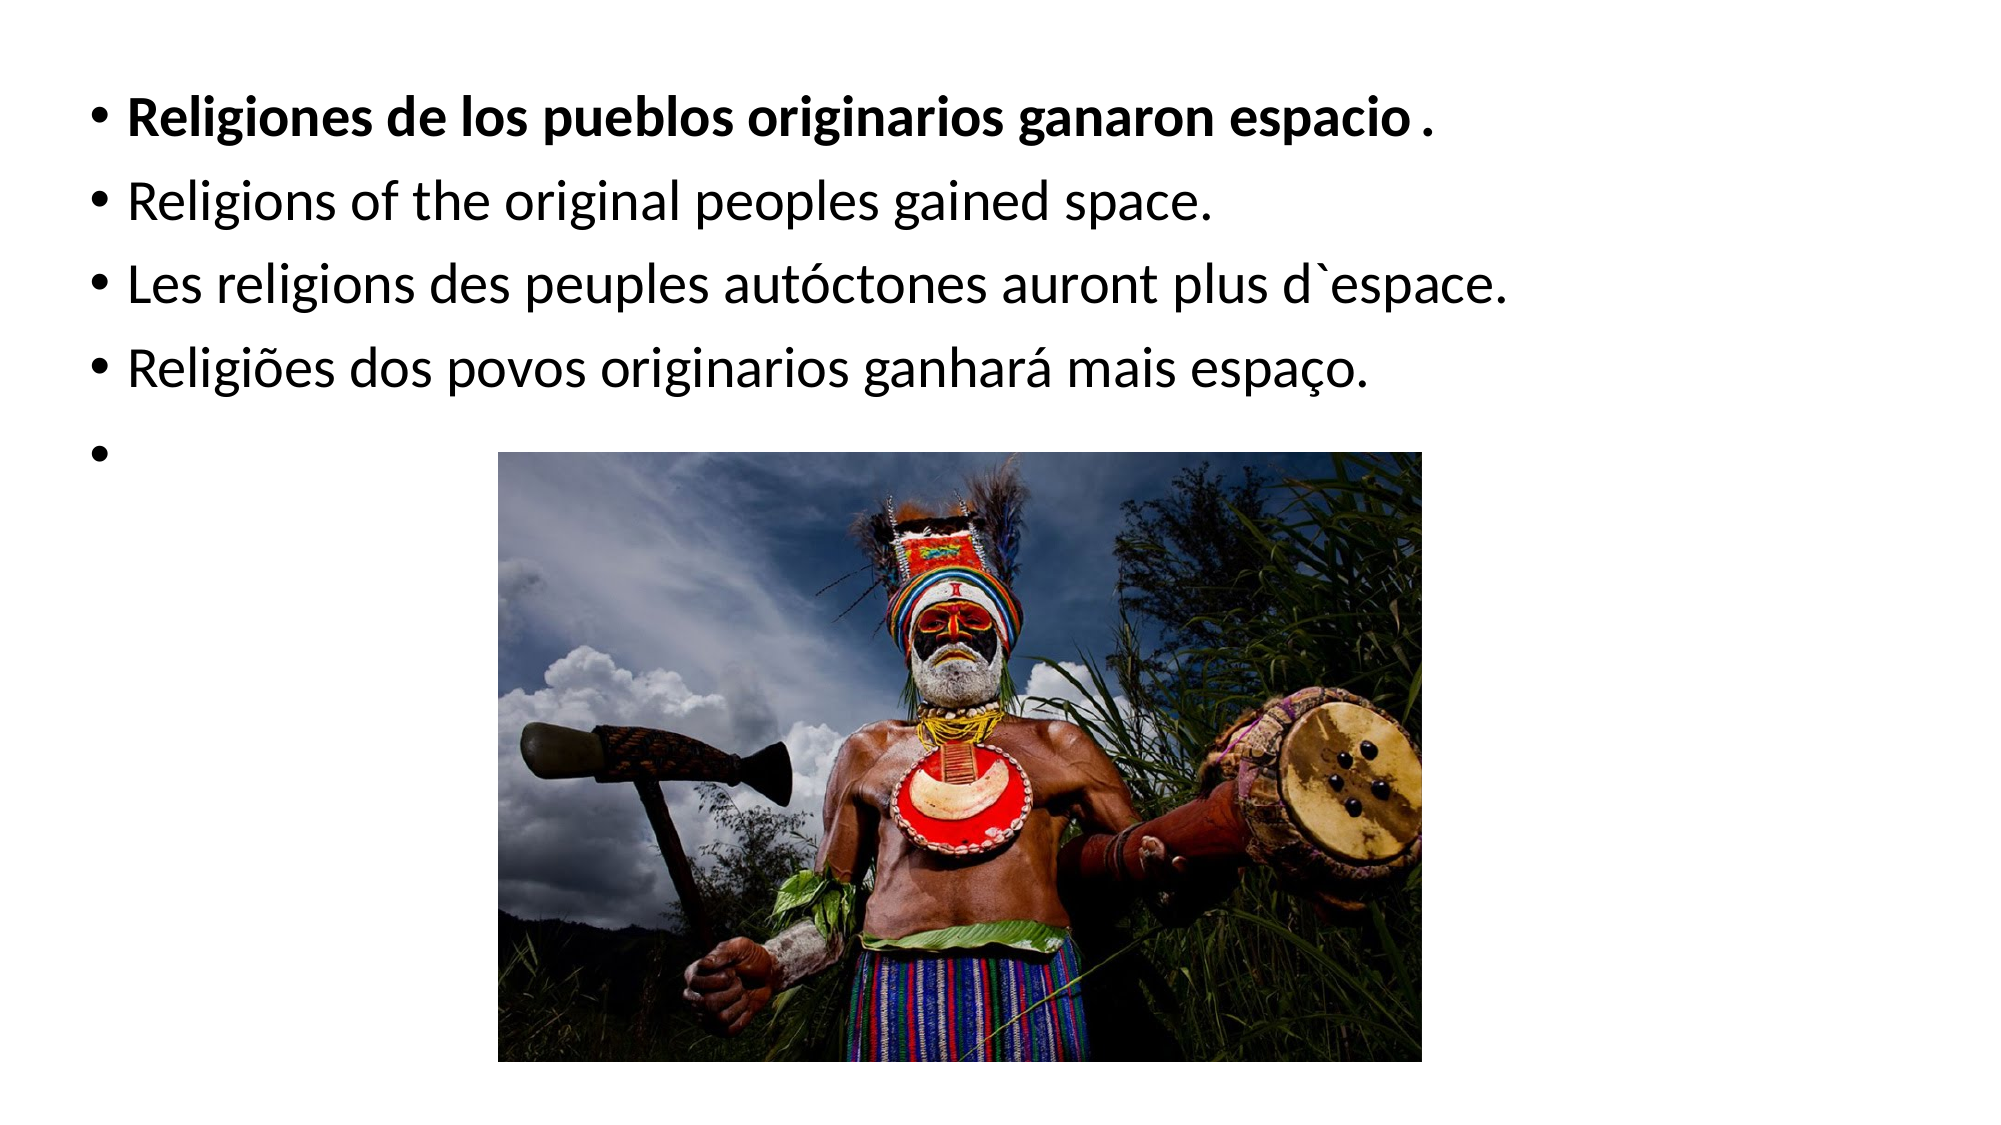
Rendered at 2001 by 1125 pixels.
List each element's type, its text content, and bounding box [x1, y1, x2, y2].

picture [498, 452, 1422, 1062]
list Religiones de los pueblos originarios ganaron espacio . Religions of the original peoples gained space. Les religions des peuples autóctones auront plus d`espace. Religiões dos povos originarios ganhará mais espaço. [74, 78, 1800, 793]
